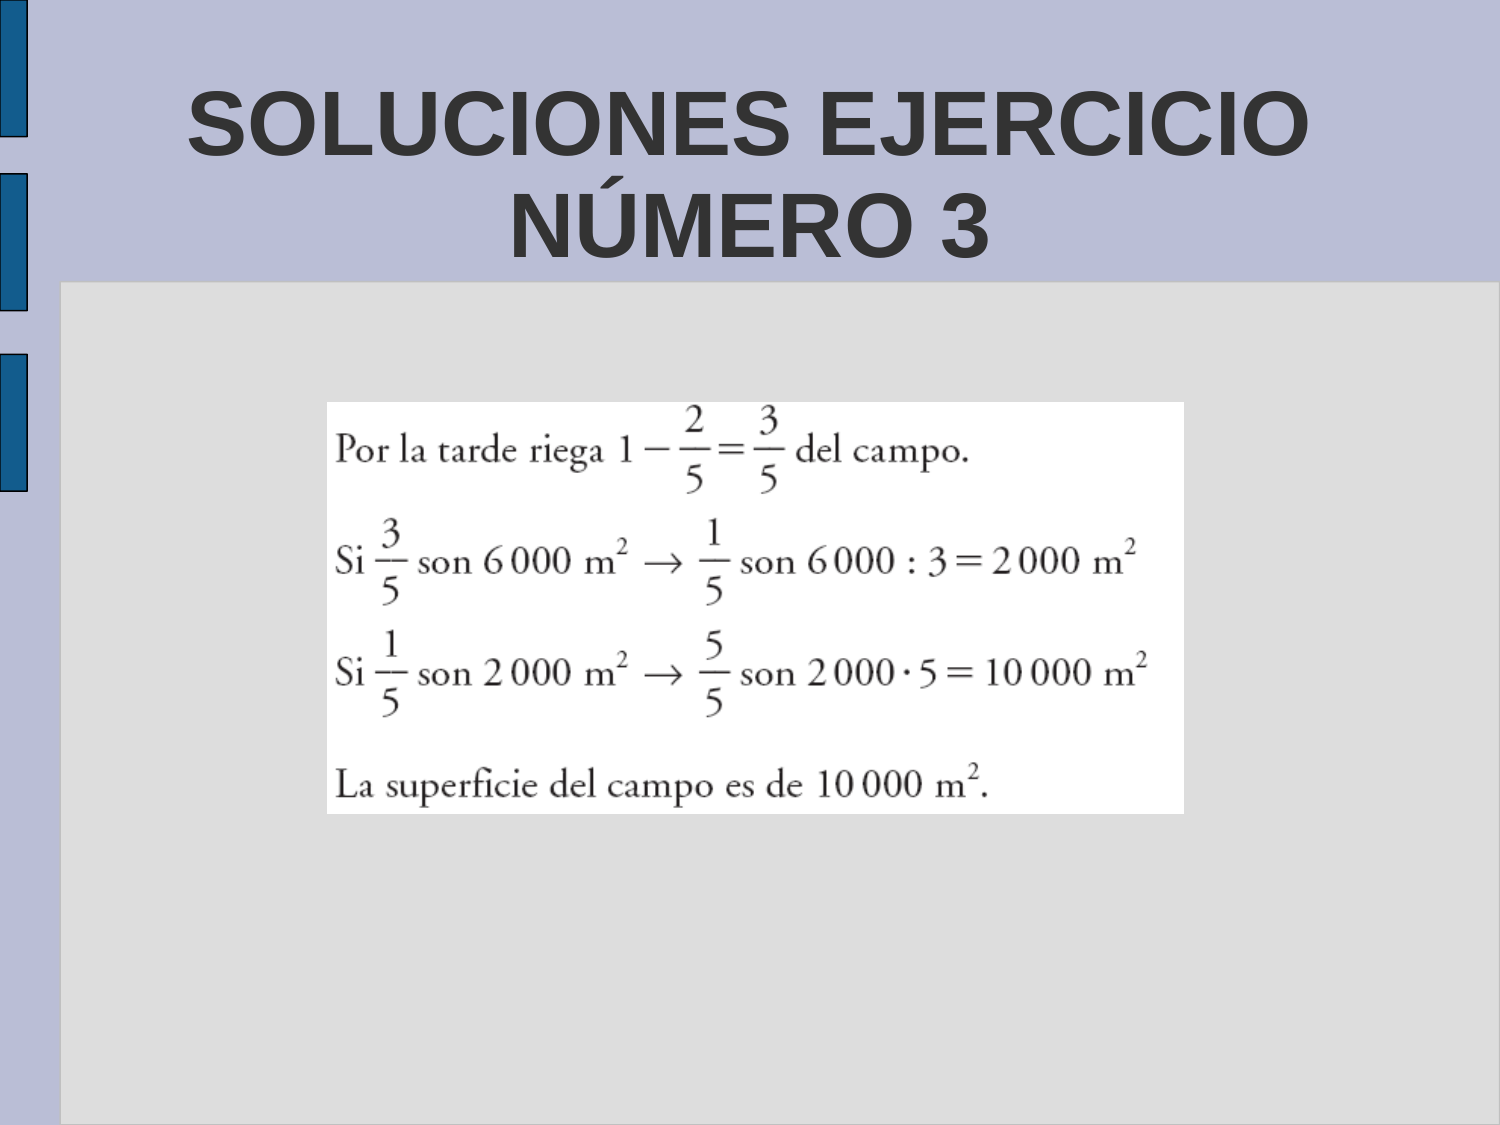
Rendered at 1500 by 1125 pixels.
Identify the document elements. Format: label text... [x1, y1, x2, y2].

picture [327, 402, 1184, 814]
title SOLUCIONES EJERCICIO NÚMERO 3 [110, 73, 1391, 279]
